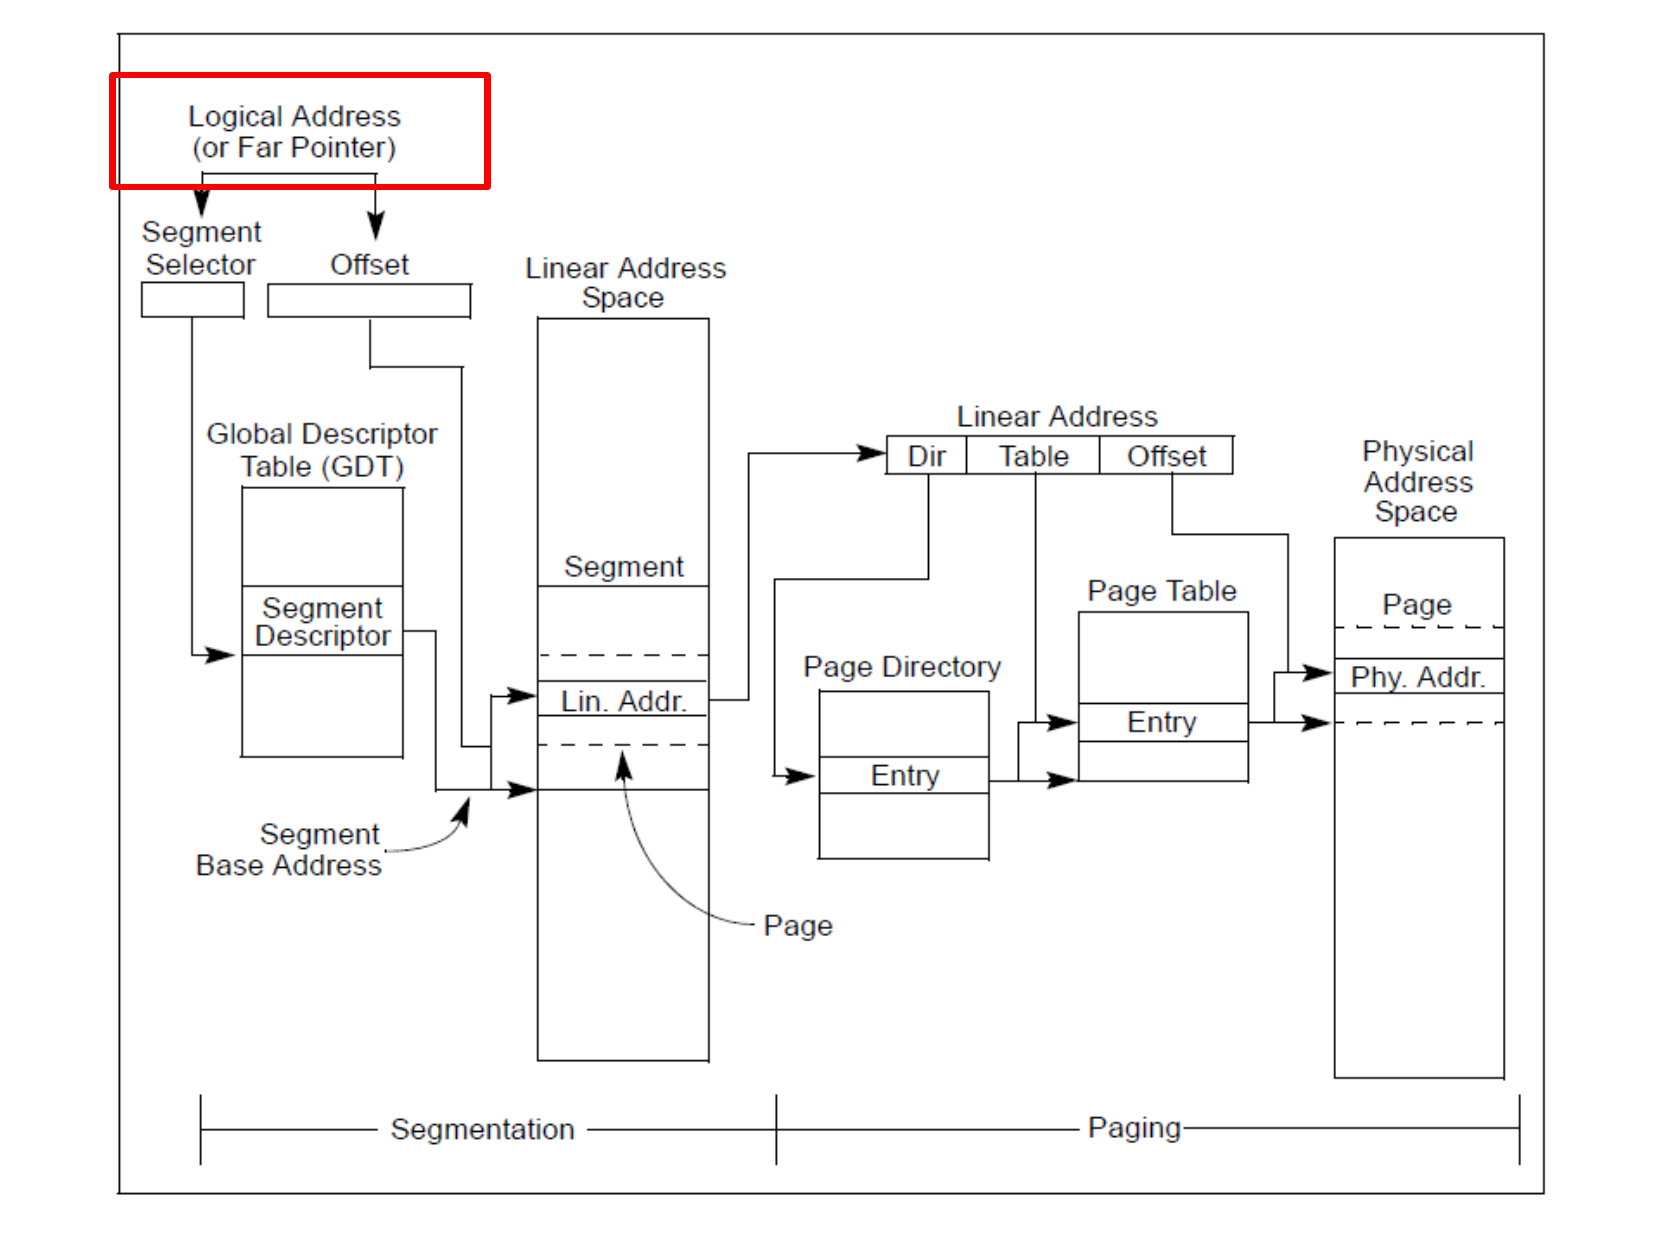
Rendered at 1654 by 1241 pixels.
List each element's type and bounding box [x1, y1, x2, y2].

picture [112, 23, 1559, 1201]
picture [116, 78, 484, 184]
